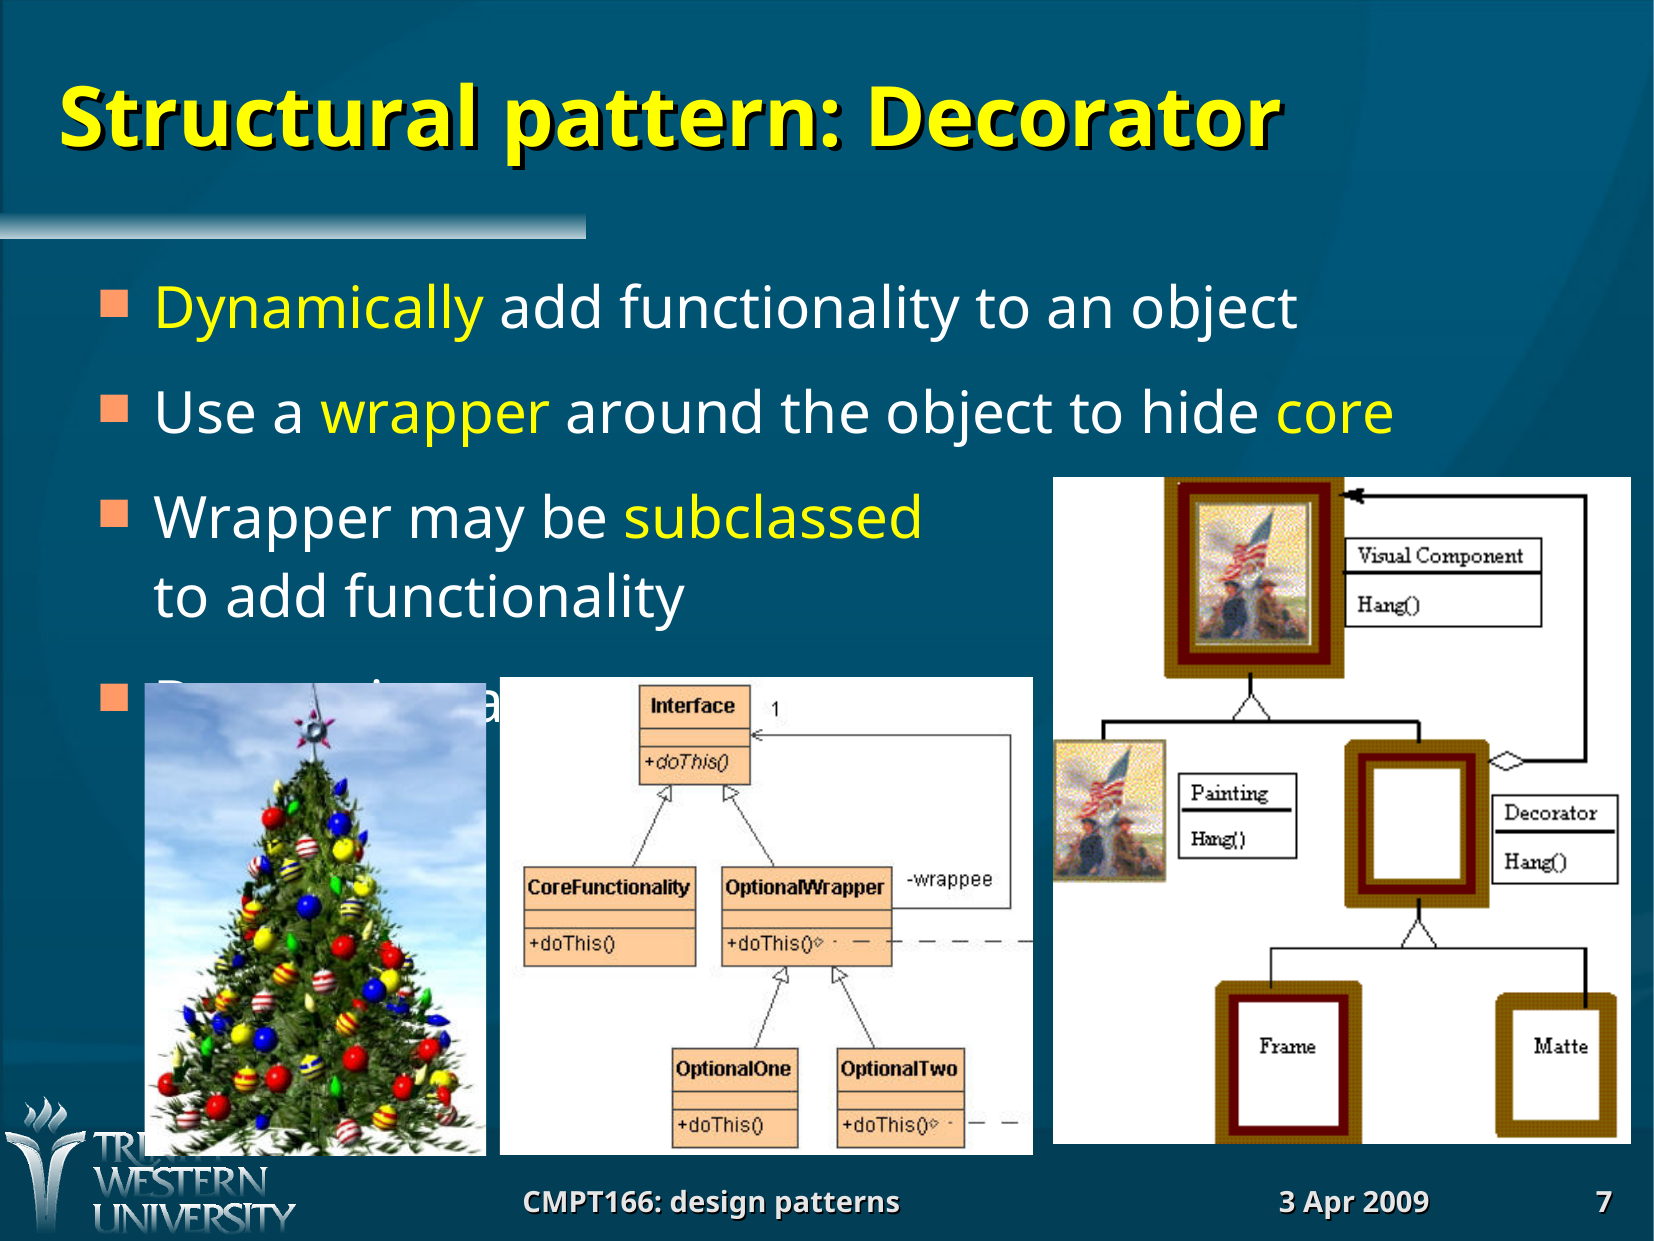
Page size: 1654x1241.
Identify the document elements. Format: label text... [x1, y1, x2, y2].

title Structural pattern: Decorator [59, 27, 1548, 201]
picture [144, 683, 487, 1156]
list Dynamically add functionality to an object Use a wrapper around the object to hide core Wrapper may be subclassed to add functionality Decorating a Christmas tree [82, 266, 1571, 1094]
picture [38, 1227, 54, 1232]
picture [1054, 478, 1654, 1143]
picture [499, 678, 1032, 1154]
